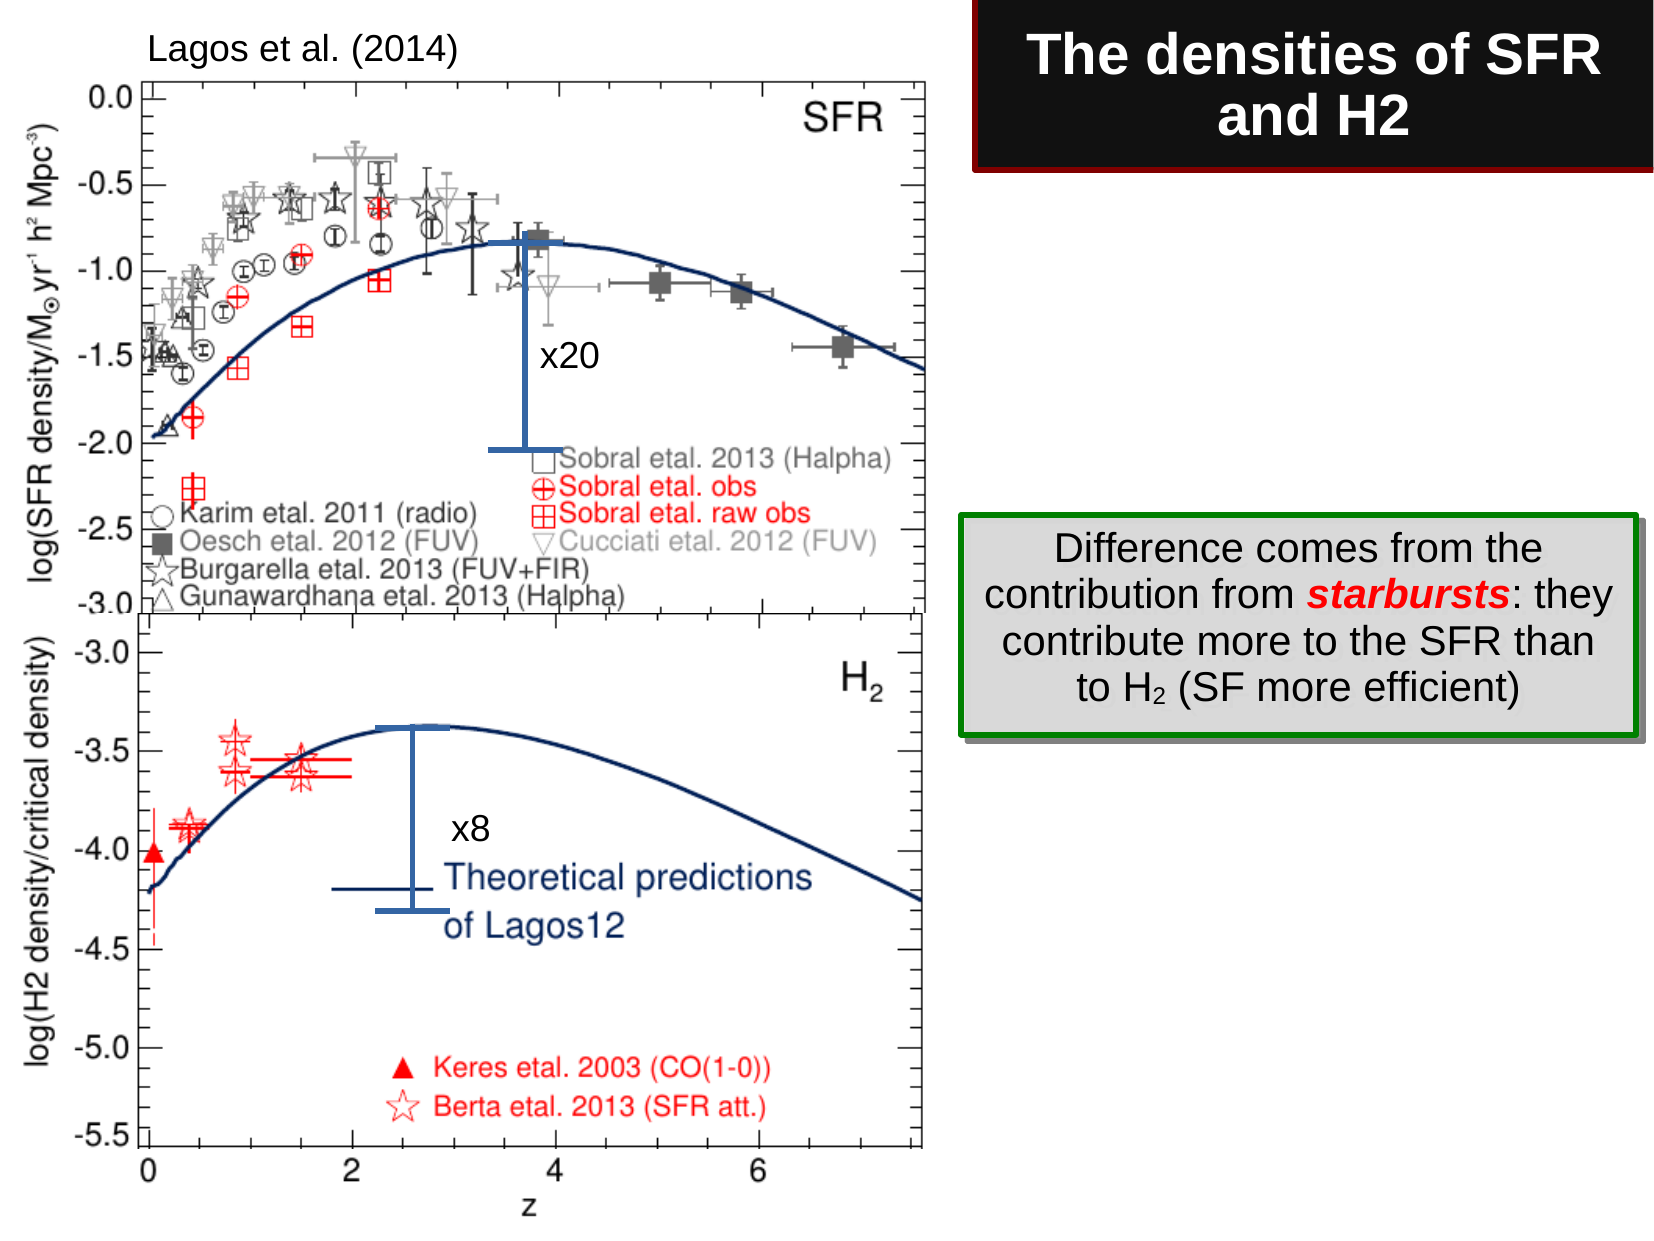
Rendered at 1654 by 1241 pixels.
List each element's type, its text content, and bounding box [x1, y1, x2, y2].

text_box Difference comes from the contribution from starbursts: they contribute more to the SFR than to H2 (SF more efficient) [961, 514, 1637, 735]
text_box x8 [436, 800, 624, 857]
title The densities of SFR and H2 [994, 25, 1635, 148]
picture [122, 1150, 824, 1221]
picture [0, 47, 962, 1149]
text_box [974, 0, 1654, 170]
text_box x20 [525, 327, 713, 385]
text_box Lagos et al. (2014) [132, 20, 808, 78]
